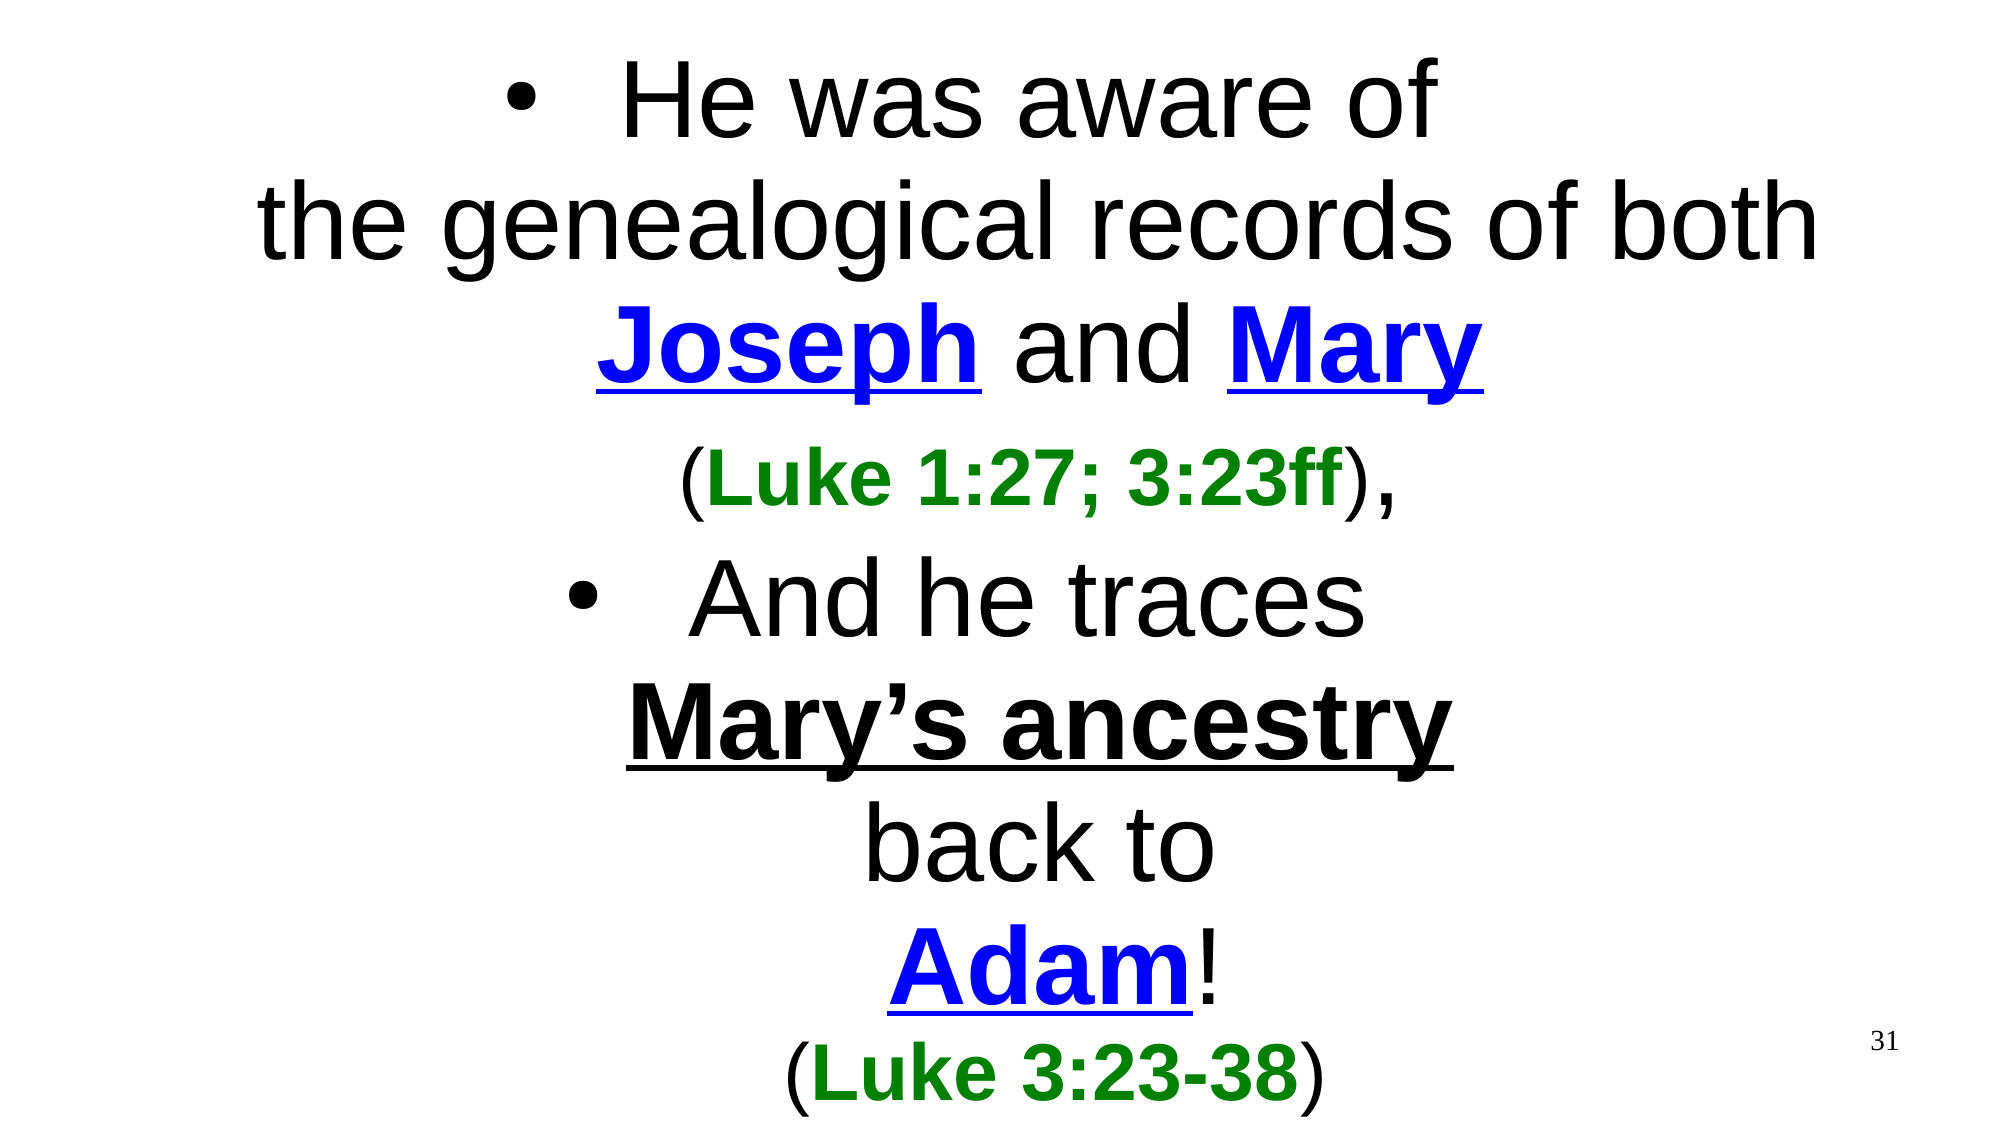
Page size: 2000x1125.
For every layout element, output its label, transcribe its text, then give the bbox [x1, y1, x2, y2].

list He was aware of the genealogical records of both Joseph and Mary (Luke 1:27; 3:23ff), And he traces Mary’s ancestry back to Adam! (Luke 3:23-38) [37, 37, 1988, 1125]
